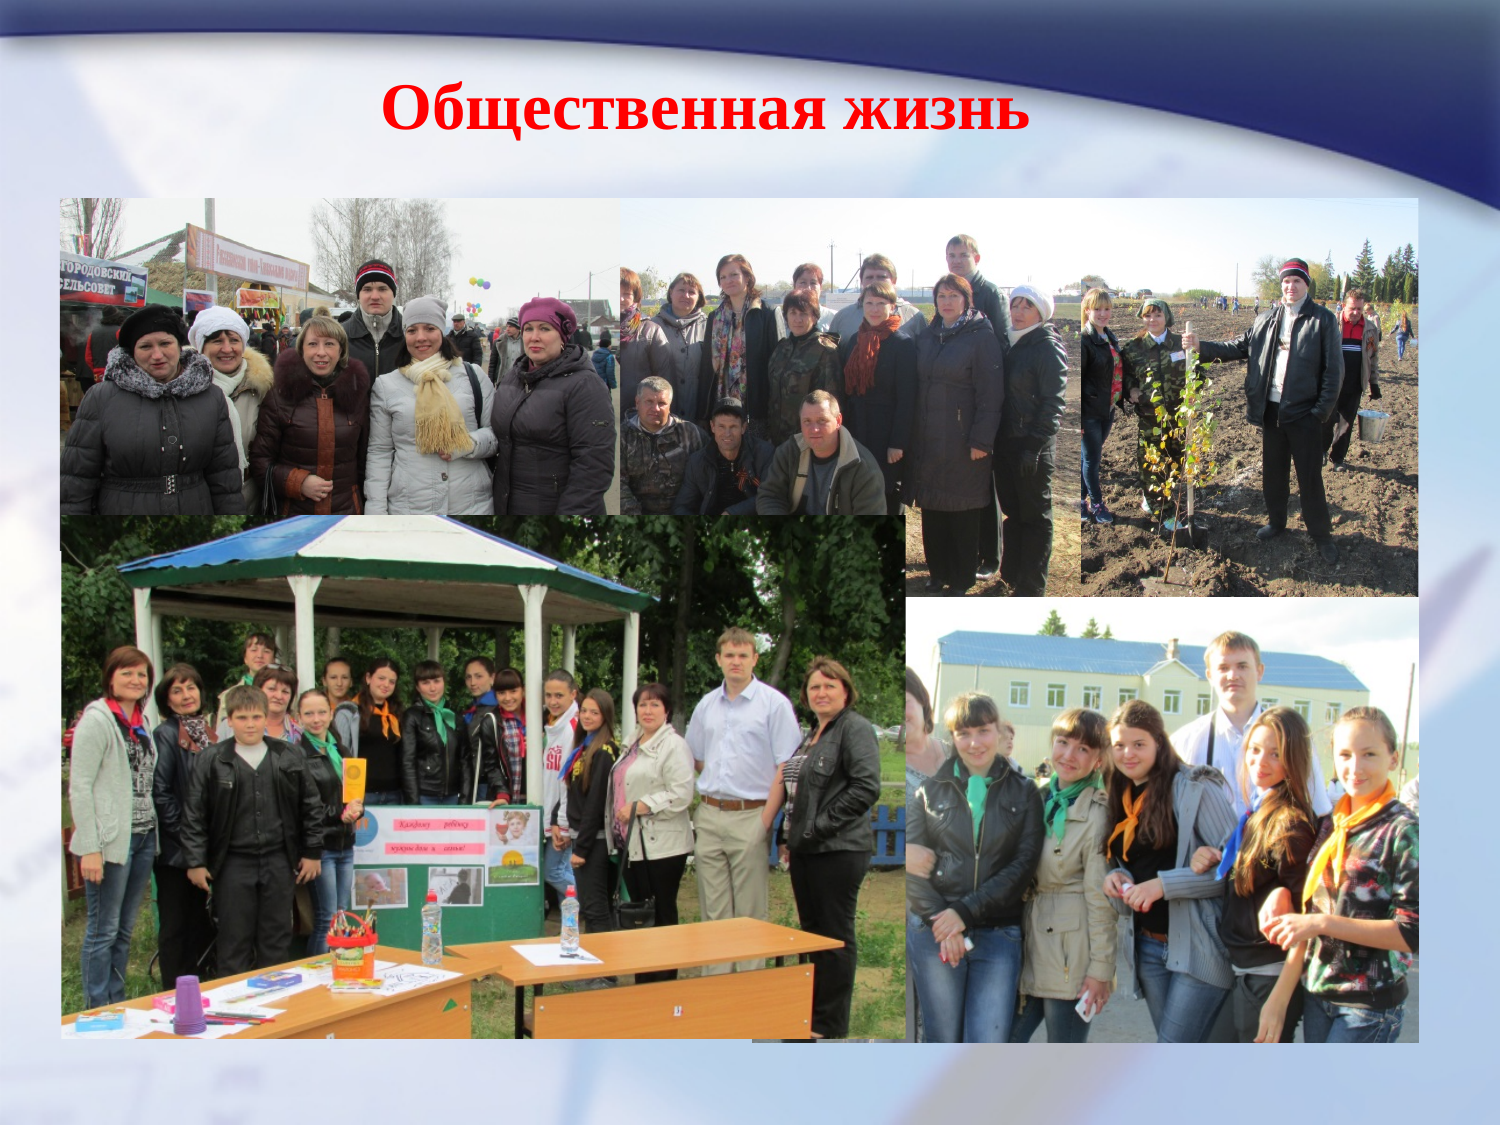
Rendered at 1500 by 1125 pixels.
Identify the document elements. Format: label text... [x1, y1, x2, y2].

picture [59, 198, 1419, 1043]
text_box Общественная жизнь [340, 56, 1072, 151]
